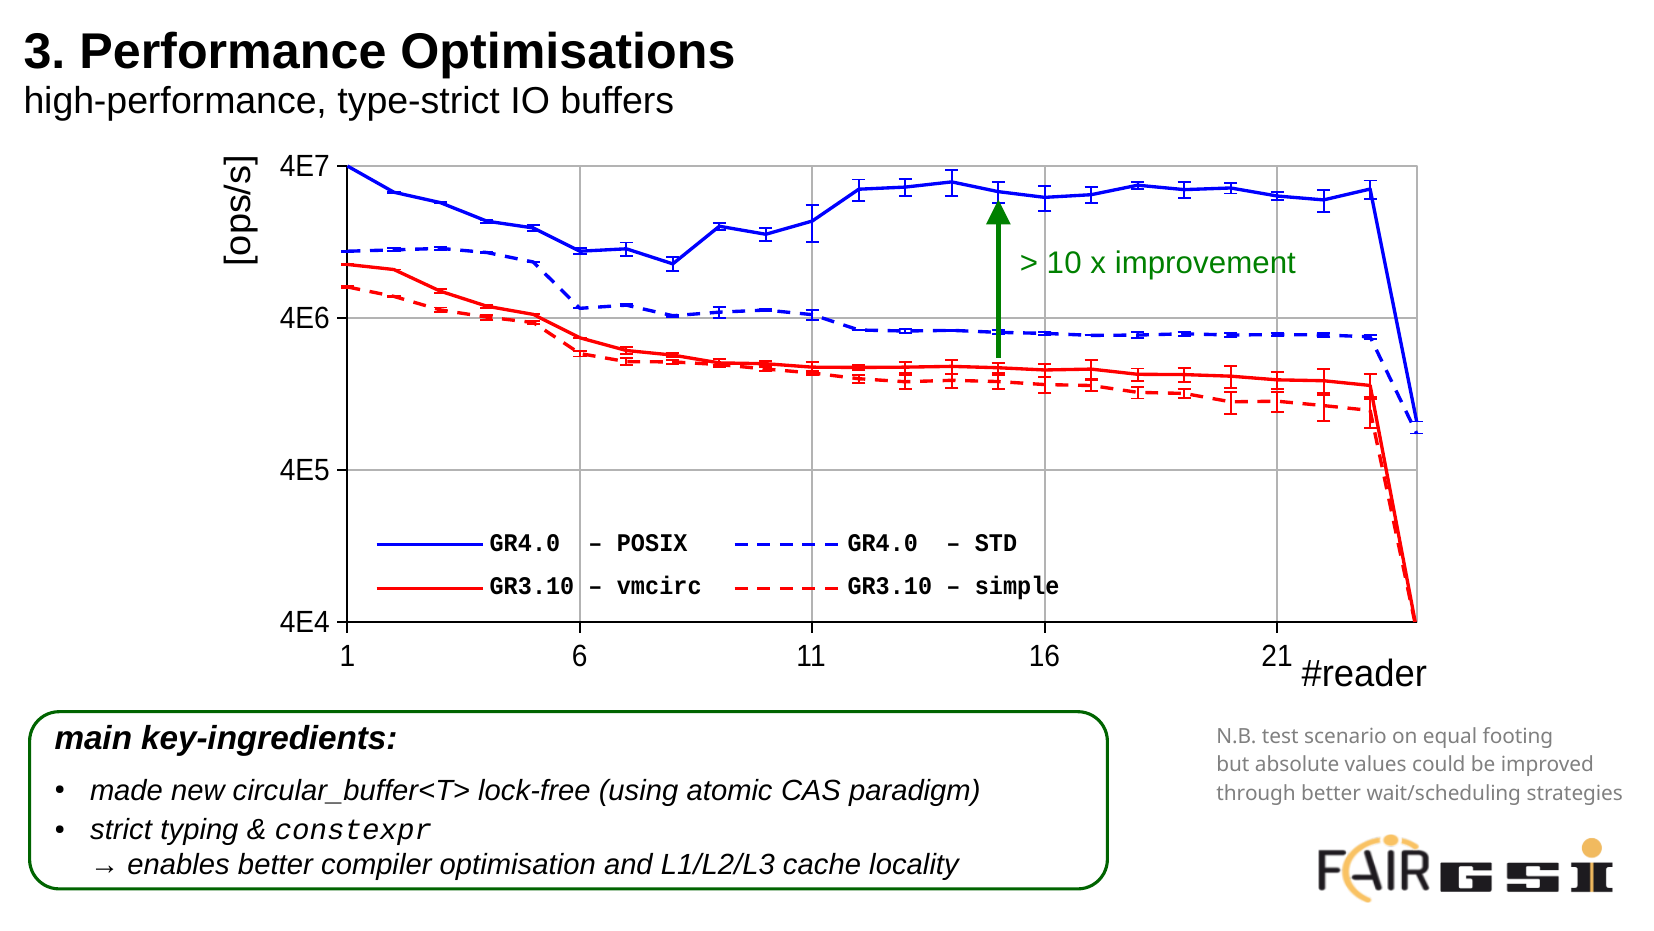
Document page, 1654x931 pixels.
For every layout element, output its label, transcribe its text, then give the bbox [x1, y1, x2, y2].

text_box main key-ingredients: made new circular_buffer<T> lock-free (using atomic CAS paradigm) strict typing & constexpr → enables better compiler optimisation and L1/L2/L3 cache locality [29, 711, 1108, 889]
picture [1318, 833, 1430, 904]
text_box > 10 x improvement [1004, 237, 1349, 332]
picture [1439, 836, 1615, 895]
title 3. Performance Optimisations high-performance, type-strict IO buffers [23, 5, 1638, 139]
text_box N.B. test scenario on equal footing but absolute values could be improved through better wait/scheduling strategies [1201, 713, 1648, 815]
picture [206, 144, 1442, 706]
